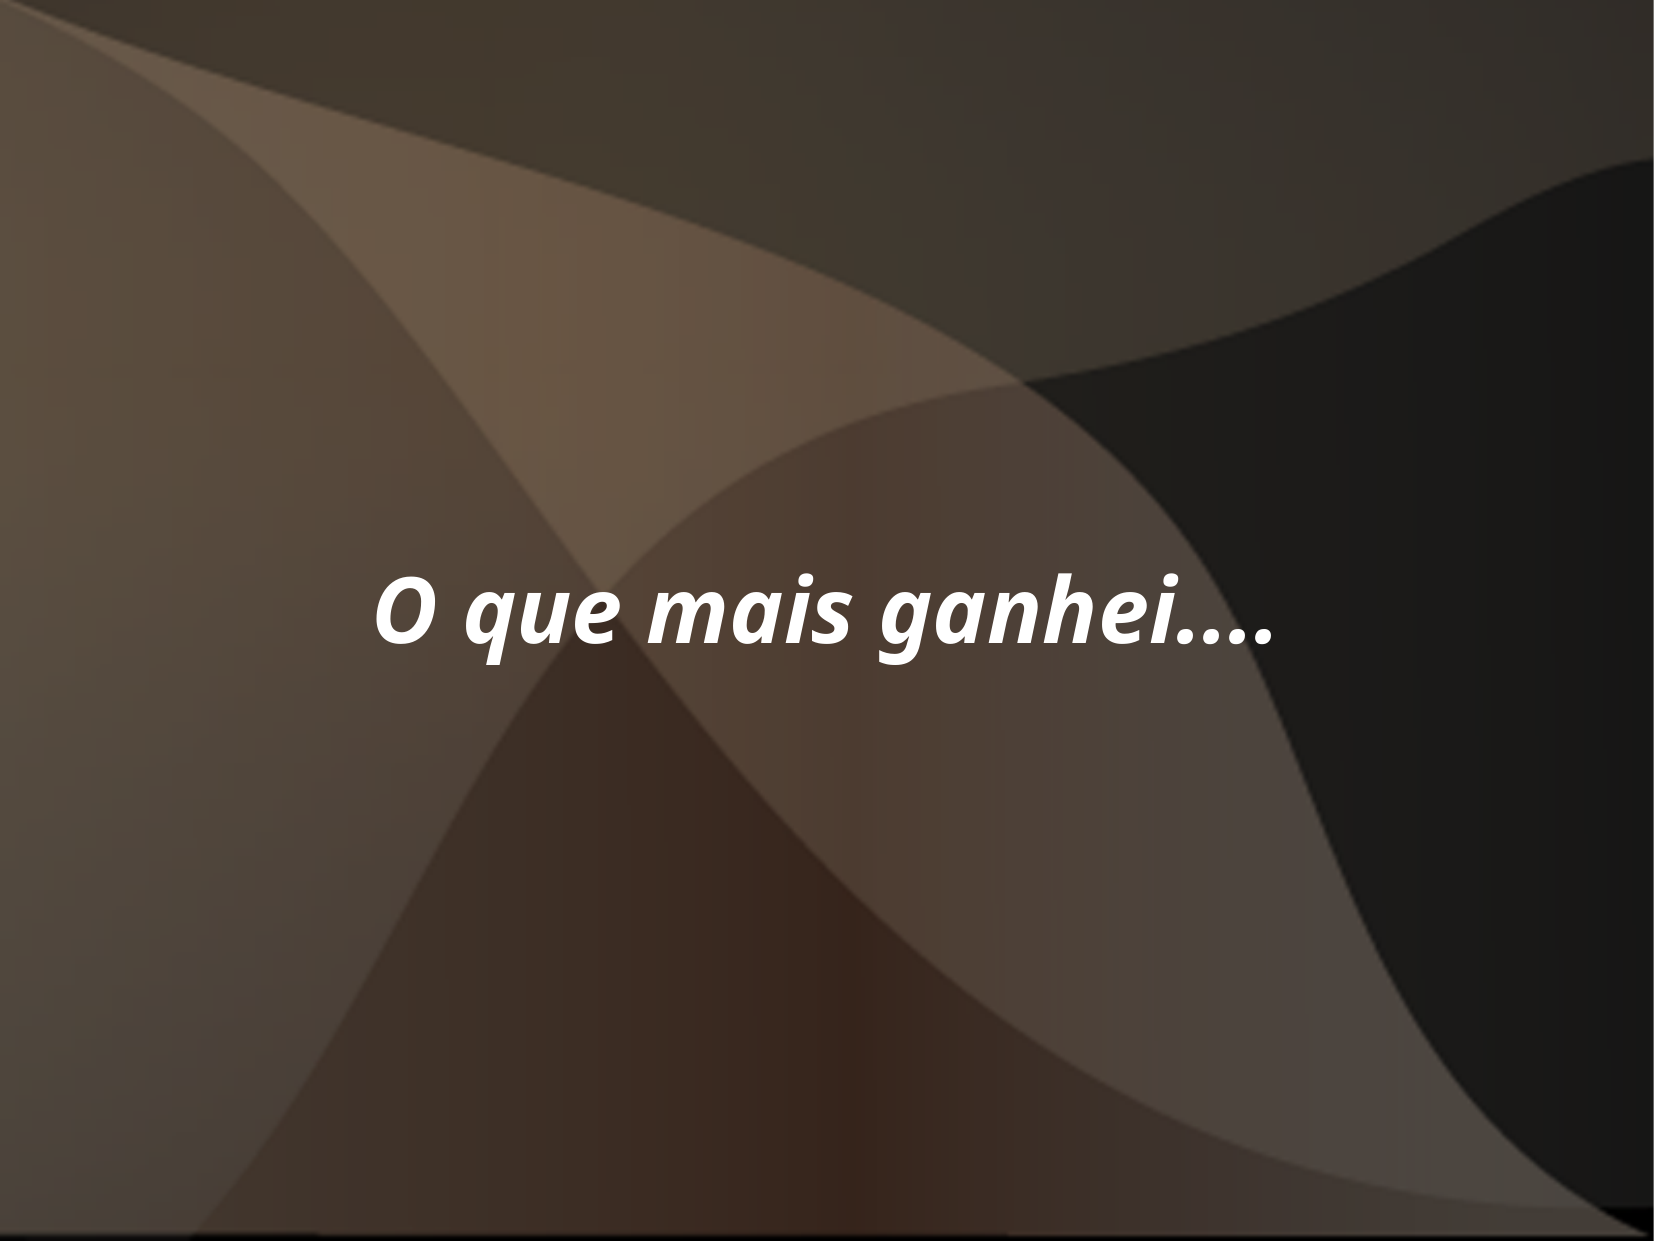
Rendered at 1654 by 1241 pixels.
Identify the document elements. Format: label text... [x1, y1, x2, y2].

title O que mais ganhei.... [82, 504, 1571, 712]
picture [0, 0, 1654, 1241]
